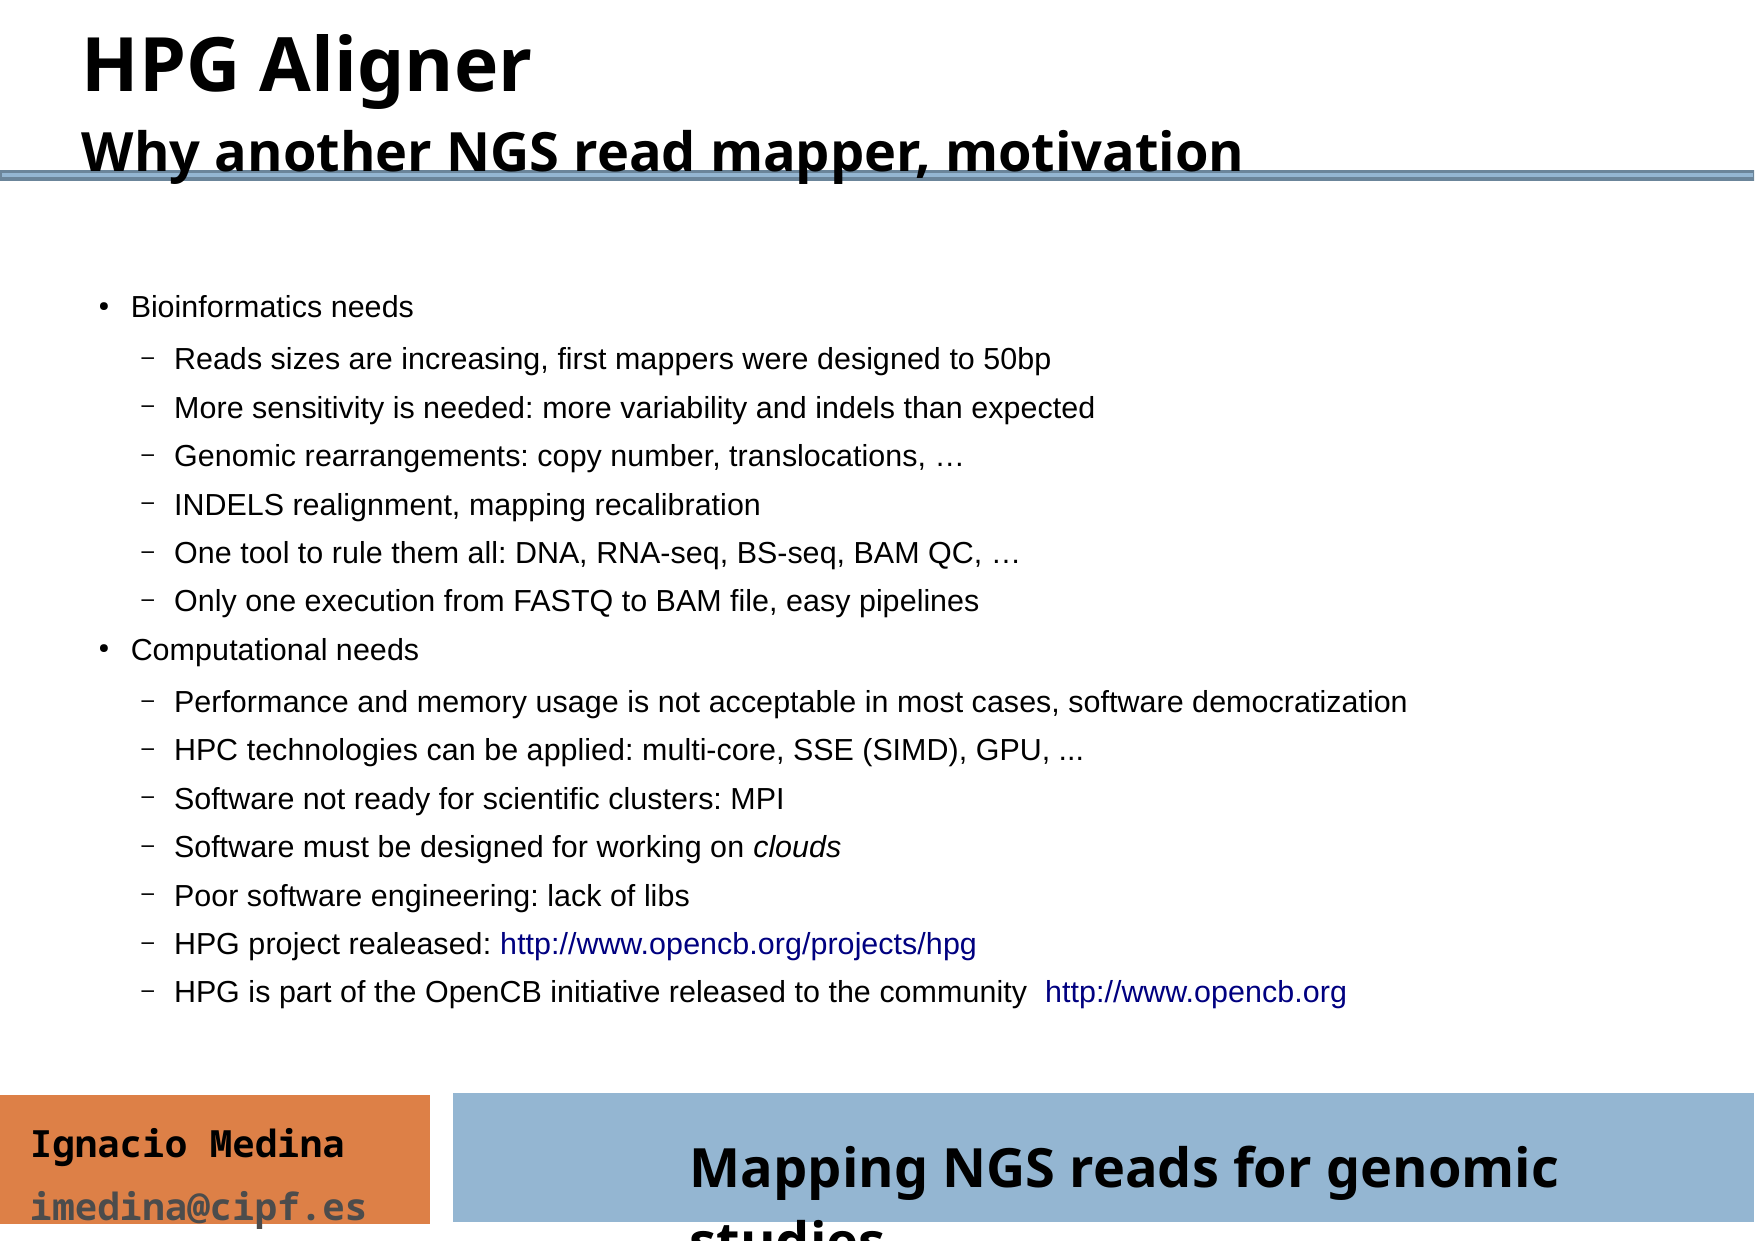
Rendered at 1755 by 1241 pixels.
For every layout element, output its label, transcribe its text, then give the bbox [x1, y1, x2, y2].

text_box [0, 171, 181, 179]
text_box [185, 171, 799, 179]
text_box HPG Aligner Why another NGS read mapper, motivation [67, 3, 1688, 168]
list Bioinformatics needs Reads sizes are increasing, first mappers were designed to 50bp More sensitivity is needed: more variability and indels than expected Genomic rearrangements: copy number, translocations, … INDELS realignment, mapping recalibration One tool to rule them all: DNA, RNA-seq, BS-seq, BAM QC, … Only one execution from FASTQ to BAM file, easy pipelines Computational needs Performance and memory usage is not acceptable in most cases, software democratization HPC technologies can be applied: multi-core, SSE (SIMD), GPU, ... Software not ready for scientific clusters: MPI Software must be designed for working on clouds Poor software engineering: lack of libs HPG project realeased: http://www.opencb.org/projects/hpg HPG is part of the OpenCB initiative released to the community http://www.opencb.org [87, 290, 1632, 1010]
text_box Ignacio Medina imedina@cipf.es [15, 1110, 406, 1213]
text_box Mapping NGS reads for genomic studies [675, 1122, 1726, 1200]
text_box [807, 171, 834, 179]
text_box [842, 171, 1754, 179]
